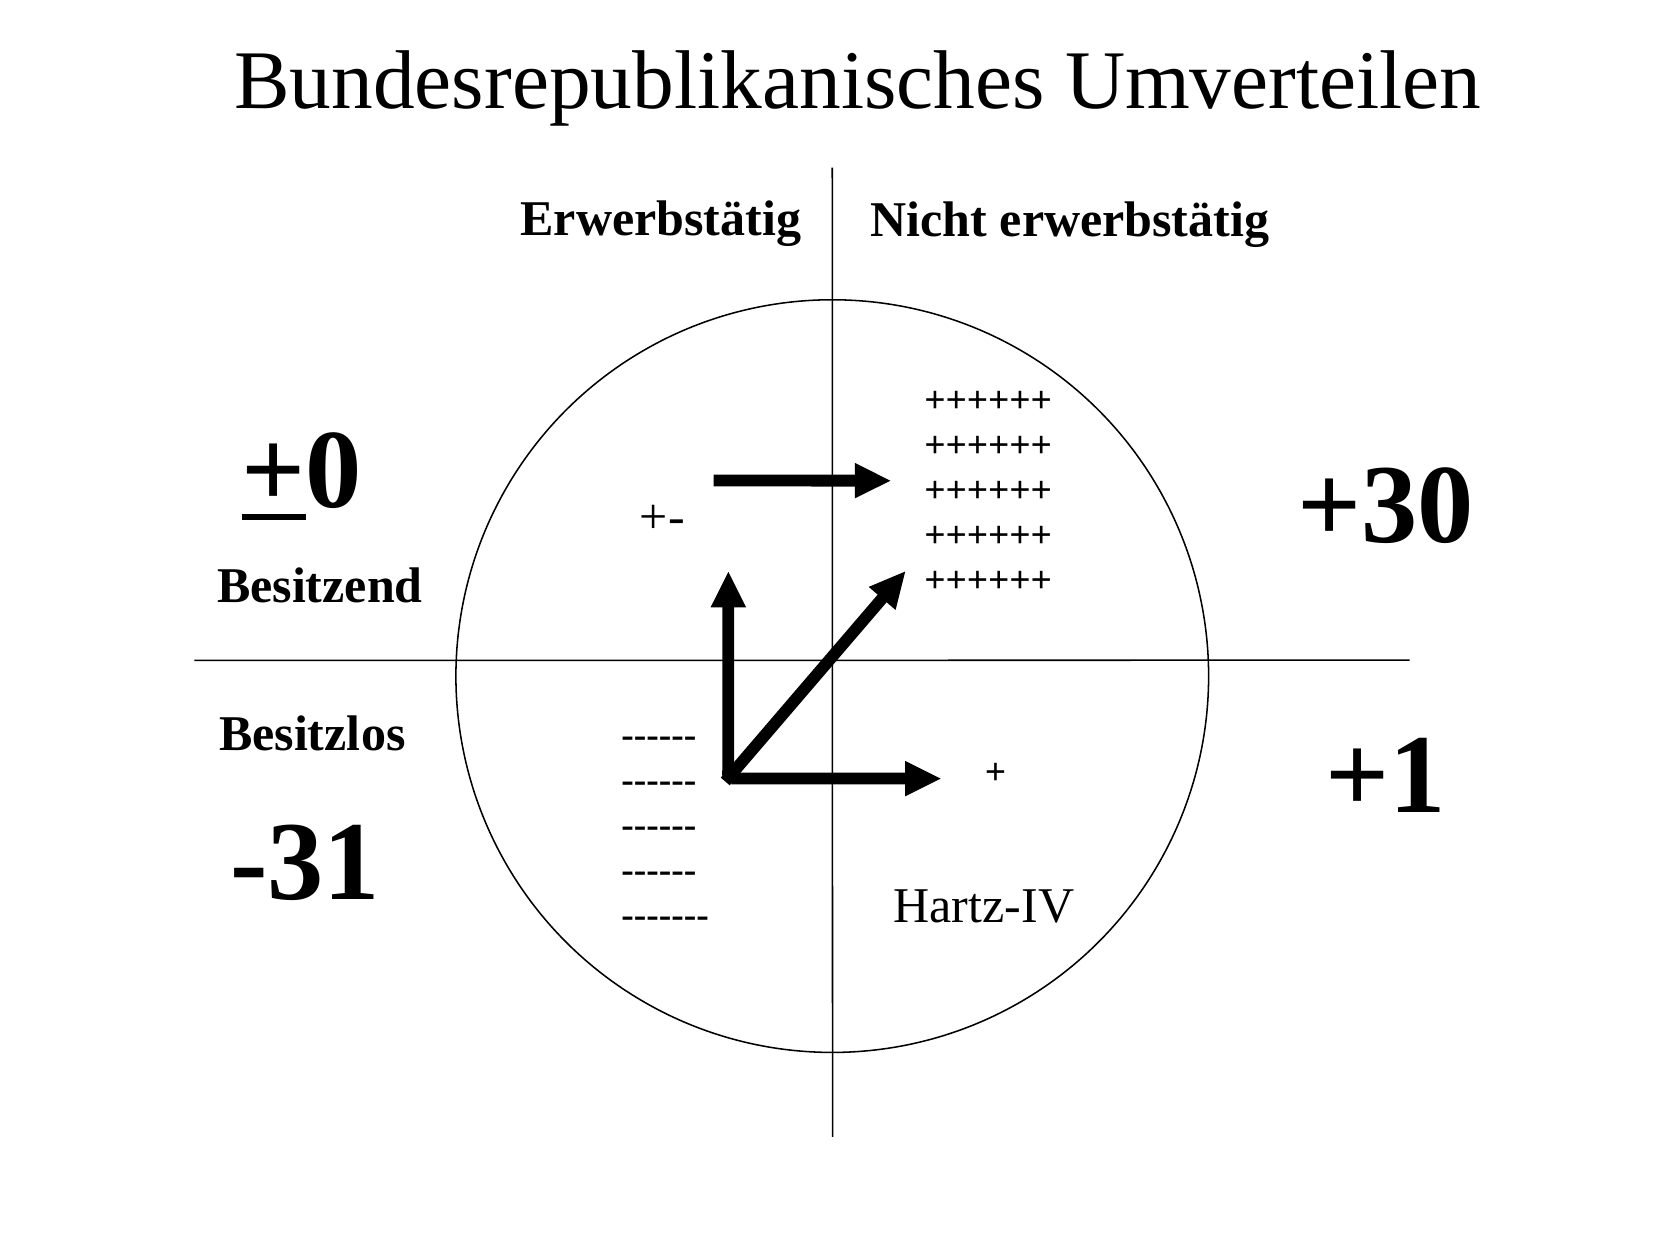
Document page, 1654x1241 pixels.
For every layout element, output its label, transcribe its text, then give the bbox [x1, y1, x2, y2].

text_box Bundesrepublikanisches Umverteilen [234, 25, 1484, 126]
text_box +30 +1 [1297, 430, 1474, 836]
text_box Nicht erwerbstätig [870, 186, 1270, 247]
text_box Besitzend [217, 552, 423, 613]
text_box -31 [230, 787, 381, 923]
text_box Erwerbstätig [520, 185, 802, 246]
text_box +0 [241, 395, 363, 531]
text_box Besitzlos [219, 700, 406, 761]
text_box ++++++ ++++++ ++++++ ++++++ ++++++ [924, 374, 1052, 601]
text_box + [984, 747, 1007, 793]
text_box ------ ------ ------ ------ ------- [621, 709, 710, 935]
text_box +- [640, 483, 686, 544]
text_box Hartz-IV [893, 872, 1075, 933]
